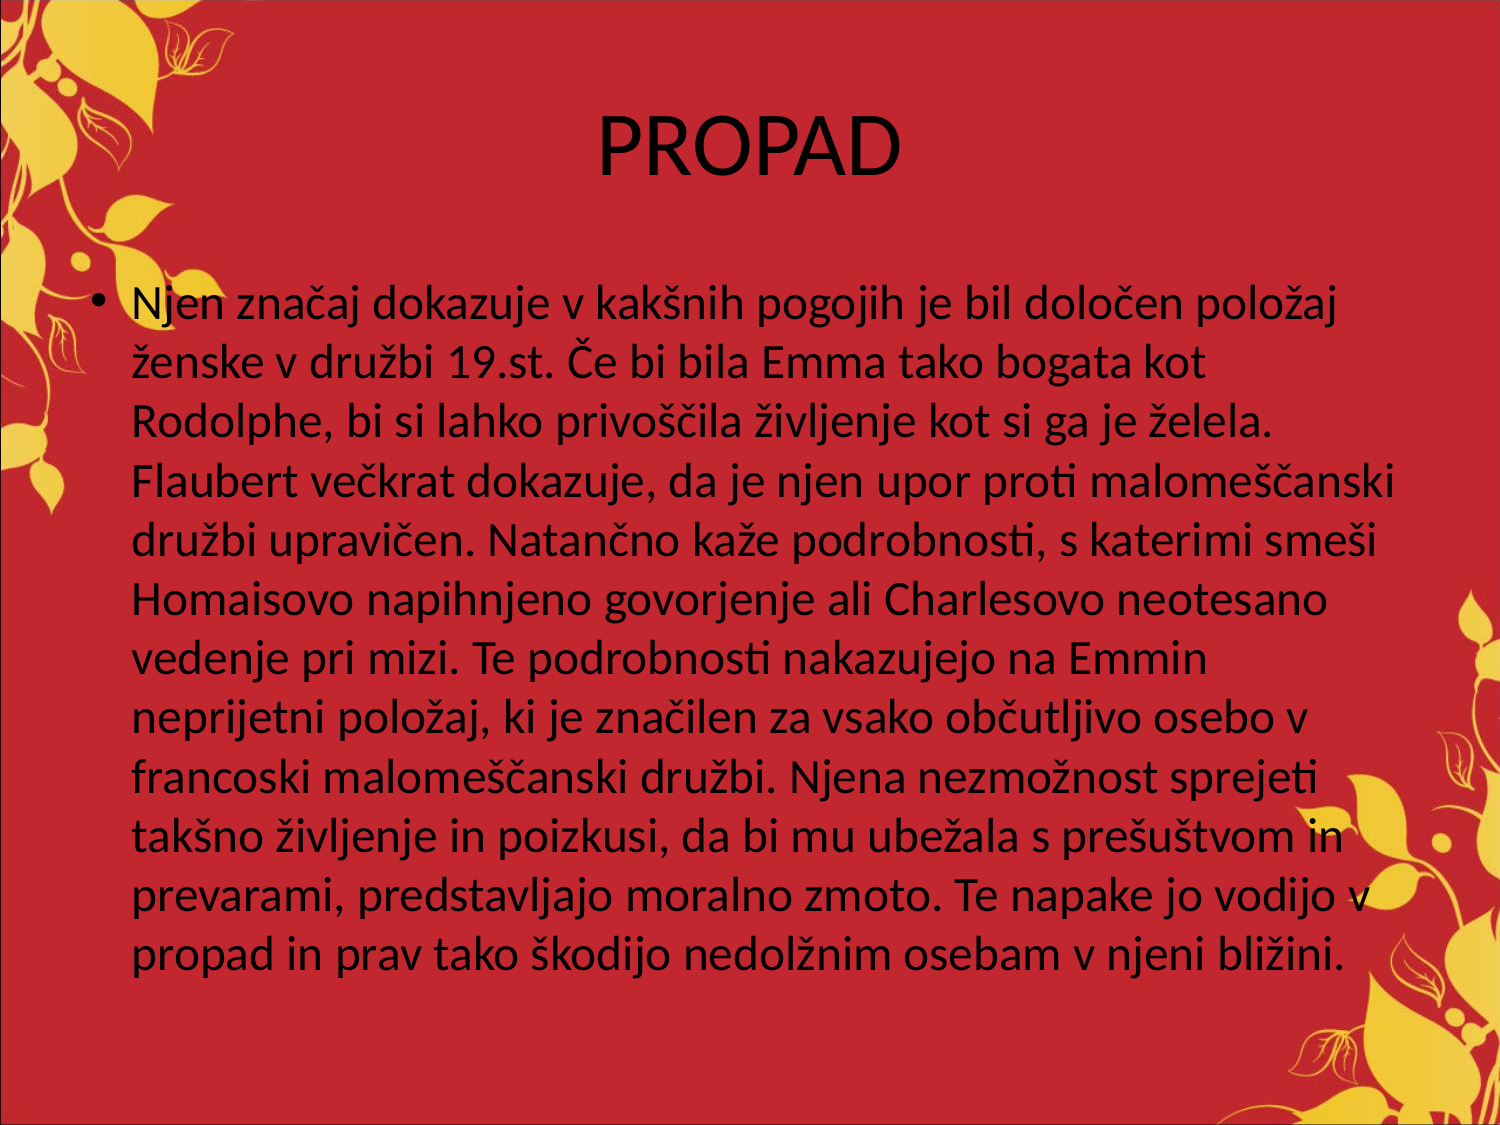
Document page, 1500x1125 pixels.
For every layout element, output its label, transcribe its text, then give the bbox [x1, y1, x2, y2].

picture [0, 0, 1500, 1125]
title PROPAD [75, 45, 1425, 233]
list Njen značaj dokazuje v kakšnih pogojih je bil določen položaj ženske v družbi 19.st. Če bi bila Emma tako bogata kot Rodolphe, bi si lahko privoščila življenje kot si ga je želela. Flaubert večkrat dokazuje, da je njen upor proti malomeščanski družbi upravičen. Natančno kaže podrobnosti, s katerimi smeši Homaisovo napihnjeno govorjenje ali Charlesovo neotesano vedenje pri mizi. Te podrobnosti nakazujejo na Emmin neprijetni položaj, ki je značilen za vsako občutljivo osebo v francoski malomeščanski družbi. Njena nezmožnost sprejeti takšno življenje in poizkusi, da bi mu ubežala s prešuštvom in prevarami, predstavljajo moralno zmoto. Te napake jo vodijo v propad in prav tako škodijo nedolžnim osebam v njeni bližini. [75, 262, 1425, 1005]
